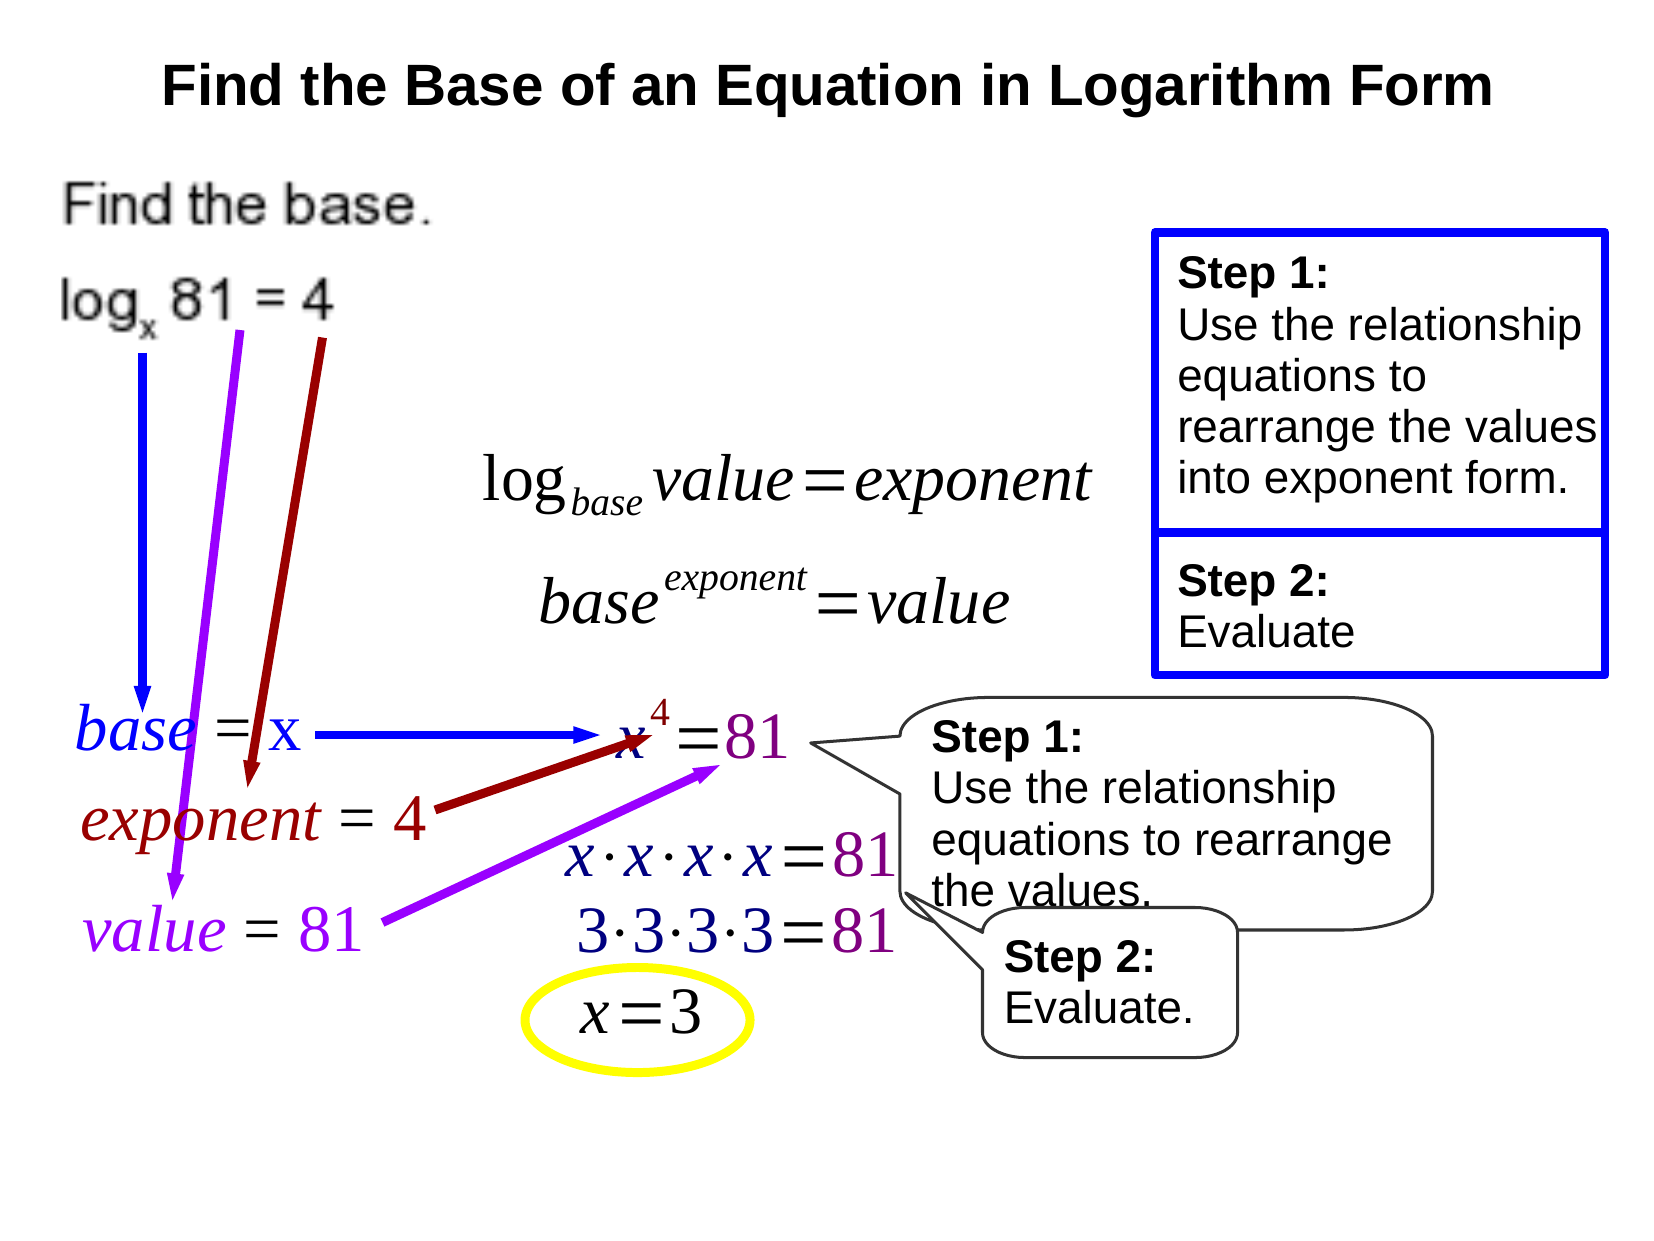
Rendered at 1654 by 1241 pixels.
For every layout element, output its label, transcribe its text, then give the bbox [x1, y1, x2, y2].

text_box base = x [60, 683, 383, 773]
text_box Step 1: Use the relationship equations to rearrange the values into exponent form. Step 2: Evaluate [1162, 240, 1601, 528]
chart [570, 975, 709, 1049]
chart [532, 554, 1019, 638]
text_box Find the Base of an Equation in Logarithm Form [97, 45, 1561, 127]
chart [555, 817, 905, 892]
chart [605, 690, 799, 773]
text_box Step 1: Use the relationship equations to rearrange the values into exponent form. Step 2: Evaluate [1162, 537, 1601, 671]
text_box Step 1: Use the relationship equations to rearrange the values into exponent form. Step 2: Evaluate [1162, 240, 1621, 972]
text_box Step 1: Use the relationship equations to rearrange the values. [810, 697, 1433, 931]
chart [476, 440, 1103, 526]
text_box exponent = 4 [65, 773, 486, 863]
text_box Step 2: Evaluate. [905, 892, 1238, 1058]
text_box value = 81 [67, 885, 443, 974]
chart [570, 893, 904, 968]
picture [61, 149, 878, 398]
